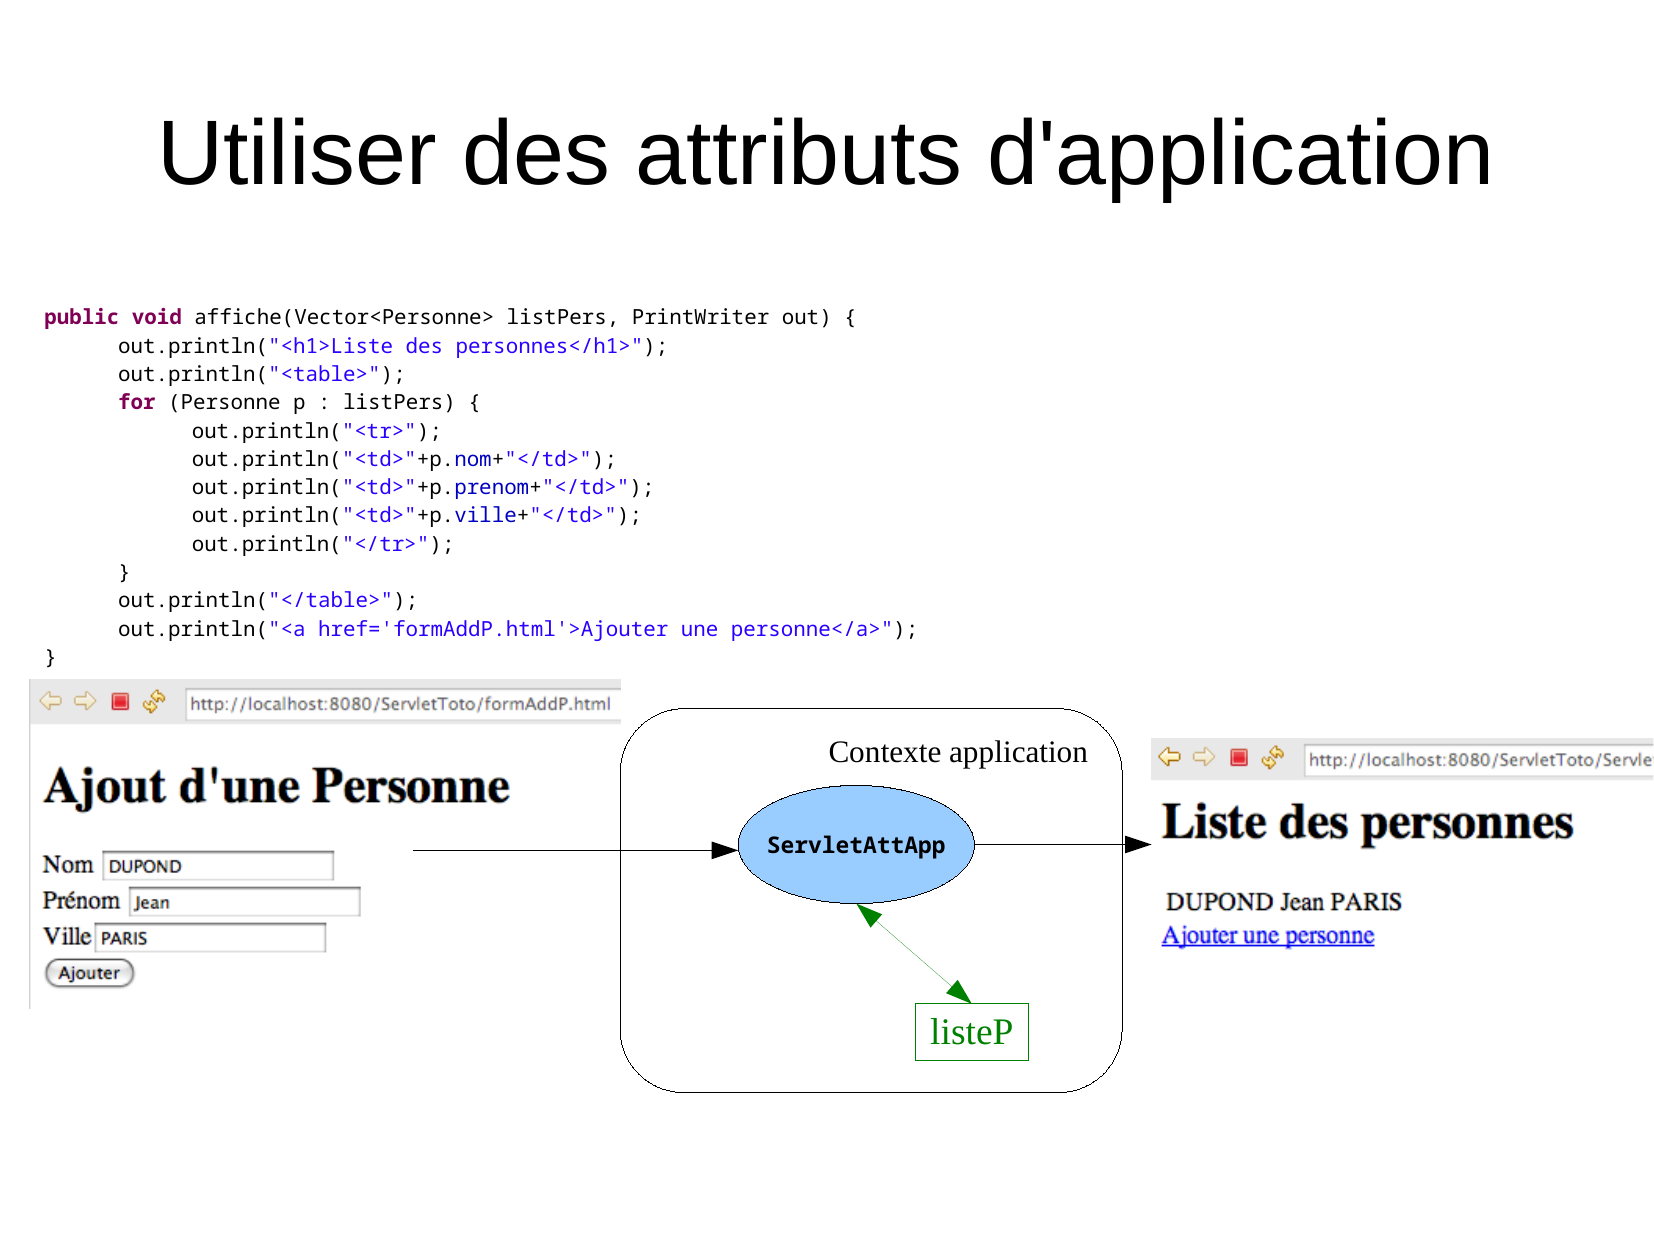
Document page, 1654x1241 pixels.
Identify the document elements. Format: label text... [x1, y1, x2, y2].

text_box listeP [915, 1003, 1029, 1061]
picture [1151, 738, 1654, 978]
title Utiliser des attributs d'application [82, 49, 1571, 257]
text_box public void affiche(Vector<Personne> listPers, PrintWriter out) { out.println("<h1>Liste des personnes</h1>"); out.println("<table>"); for (Personne p : listPers) { out.println("<tr>"); out.println("<td>"+p.nom+"</td>"); out.println("<td>"+p.prenom+"</td>"); out.println("<td>"+p.ville+"</td>"); out.println("</tr>"); } out.println("</table>"); out.println("<a href='formAddP.html'>Ajouter une personne</a>"); } [29, 295, 934, 648]
text_box Contexte application [620, 708, 1123, 1093]
picture [29, 679, 621, 1009]
